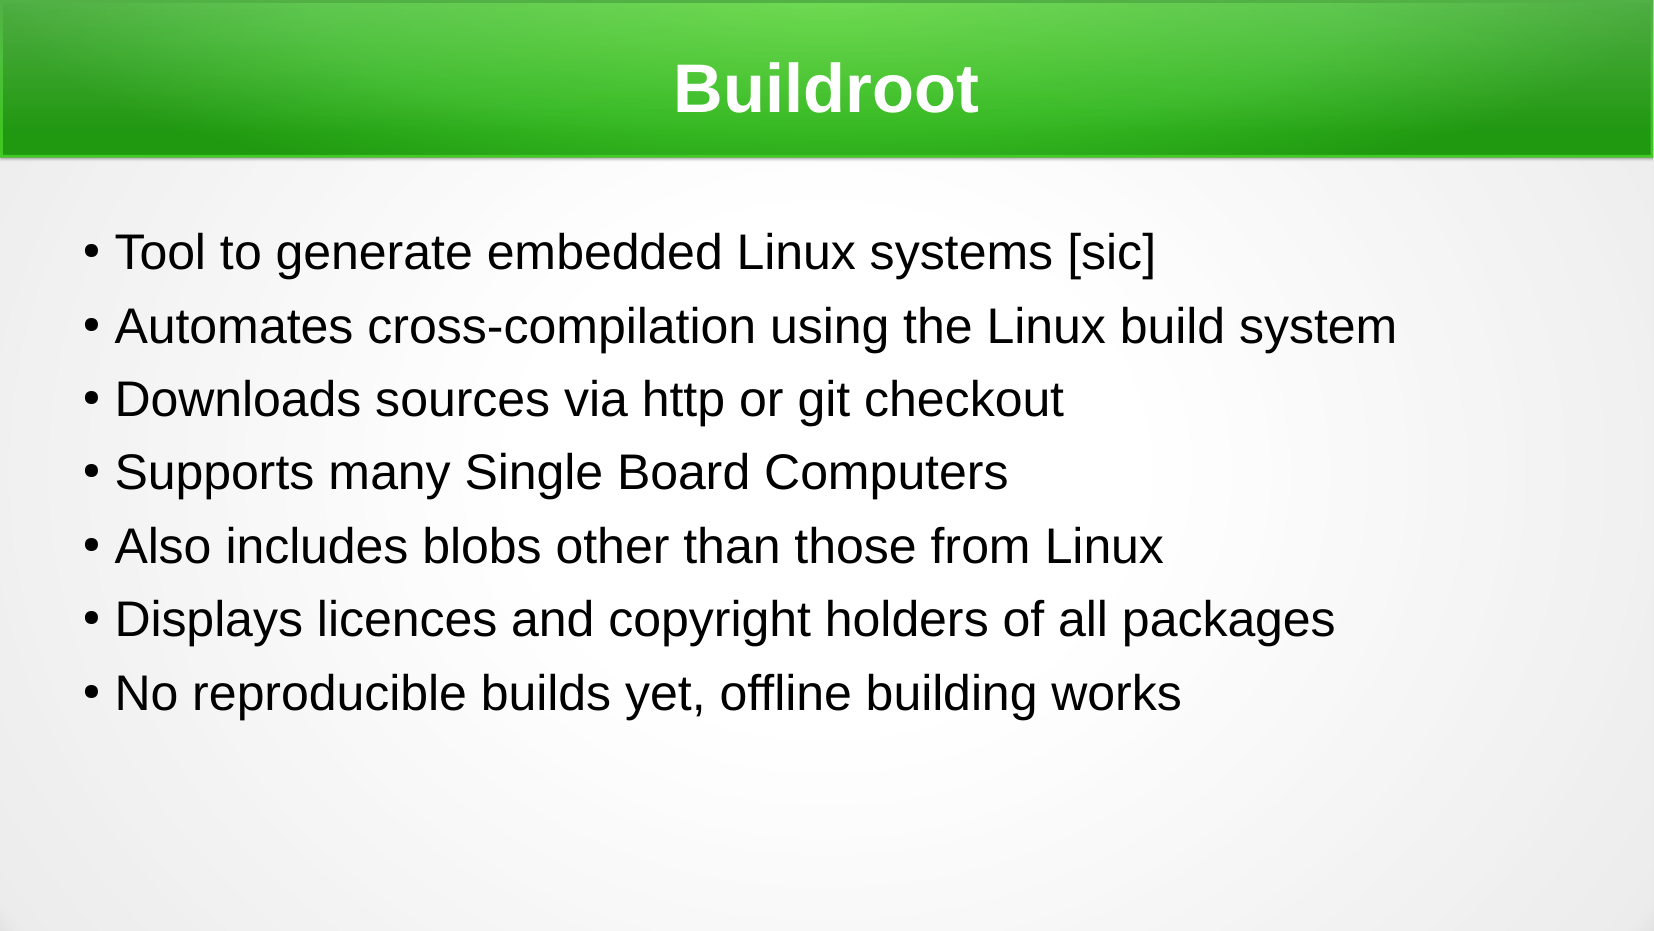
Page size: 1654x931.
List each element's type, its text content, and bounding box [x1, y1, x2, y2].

title Buildroot [82, 35, 1571, 142]
list Tool to generate embedded Linux systems [sic] Automates cross-compilation using the Linux build system Downloads sources via http or git checkout Supports many Single Board Computers Also includes blobs other than those from Linux Displays licences and copyright holders of all packages No reproducible builds yet, offline building works [82, 224, 1571, 764]
